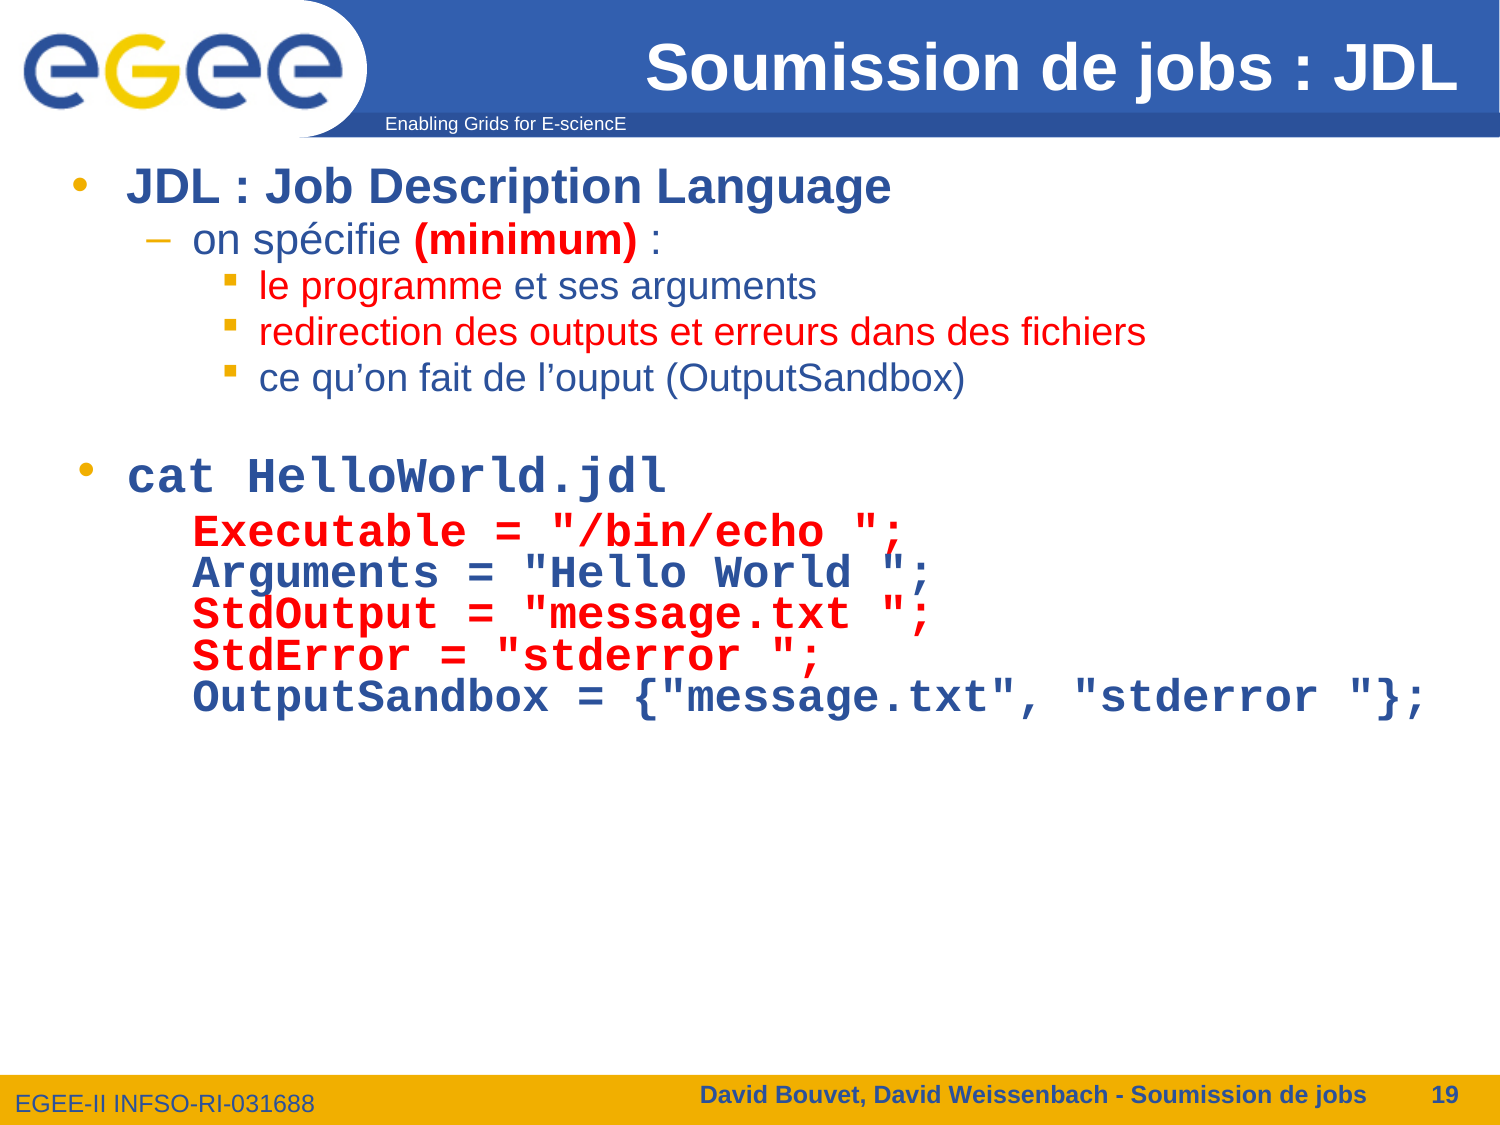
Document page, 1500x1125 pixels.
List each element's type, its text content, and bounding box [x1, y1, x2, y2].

list JDL : Job Description Language on spécifie (minimum) : le programme et ses arguments redirection des outputs et erreurs dans des fichiers ce qu’on fait de l’ouput (OutputSandbox)‏ cat HelloWorld.jdl Executable = "/bin/echo "; Arguments = "Hello World "; StdOutput = "message.txt "; StdError = "stderror "; OutputSandbox = {"message.txt", "stderror "}; [56, 159, 1466, 1051]
title Soumission de jobs : JDL [369, 10, 1475, 124]
picture [18, 30, 349, 112]
